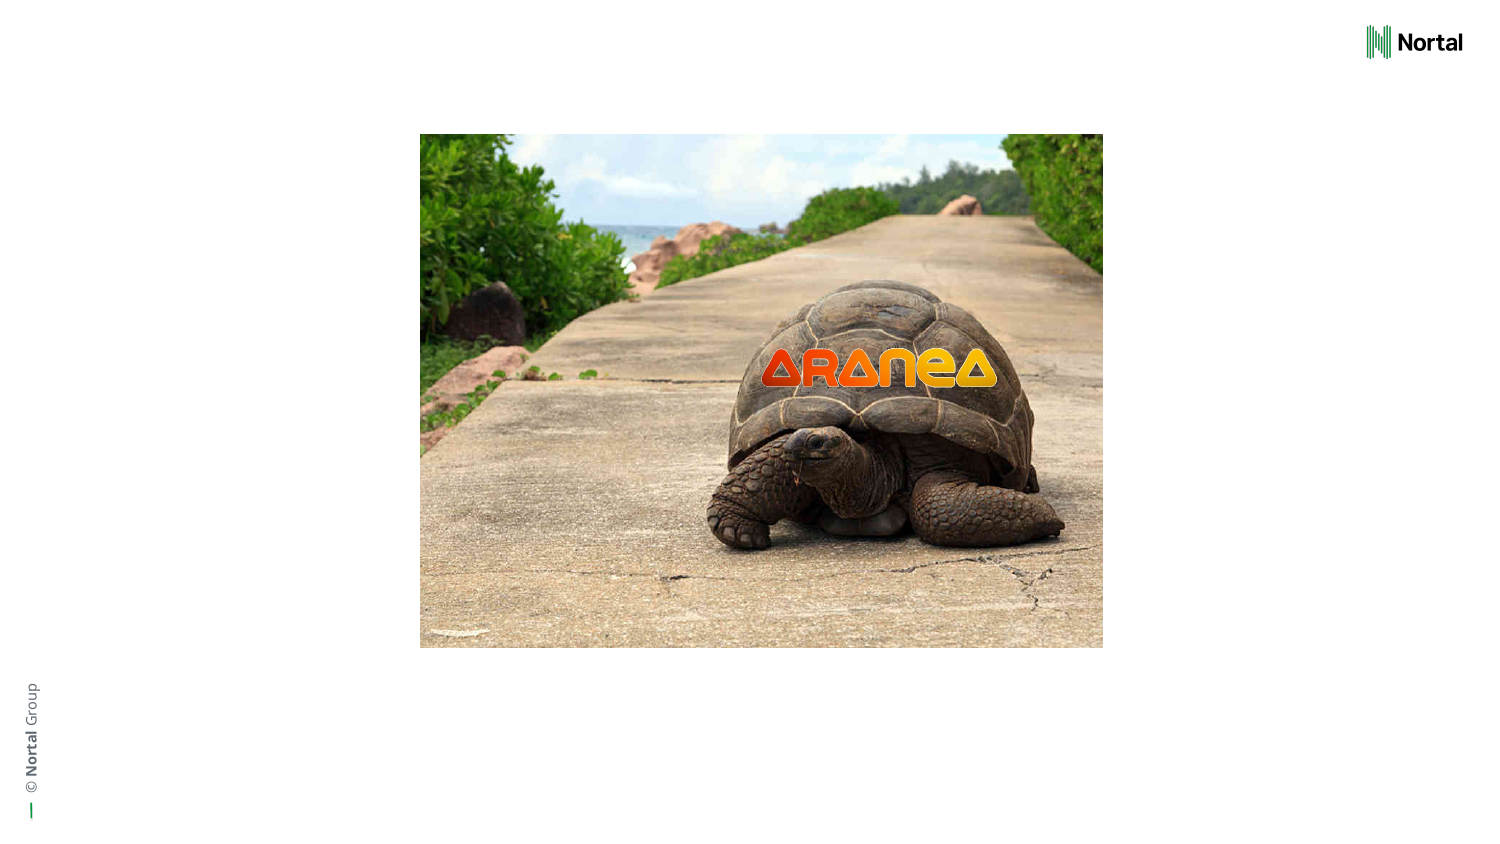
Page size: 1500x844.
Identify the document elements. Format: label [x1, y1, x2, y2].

picture [420, 134, 1103, 648]
